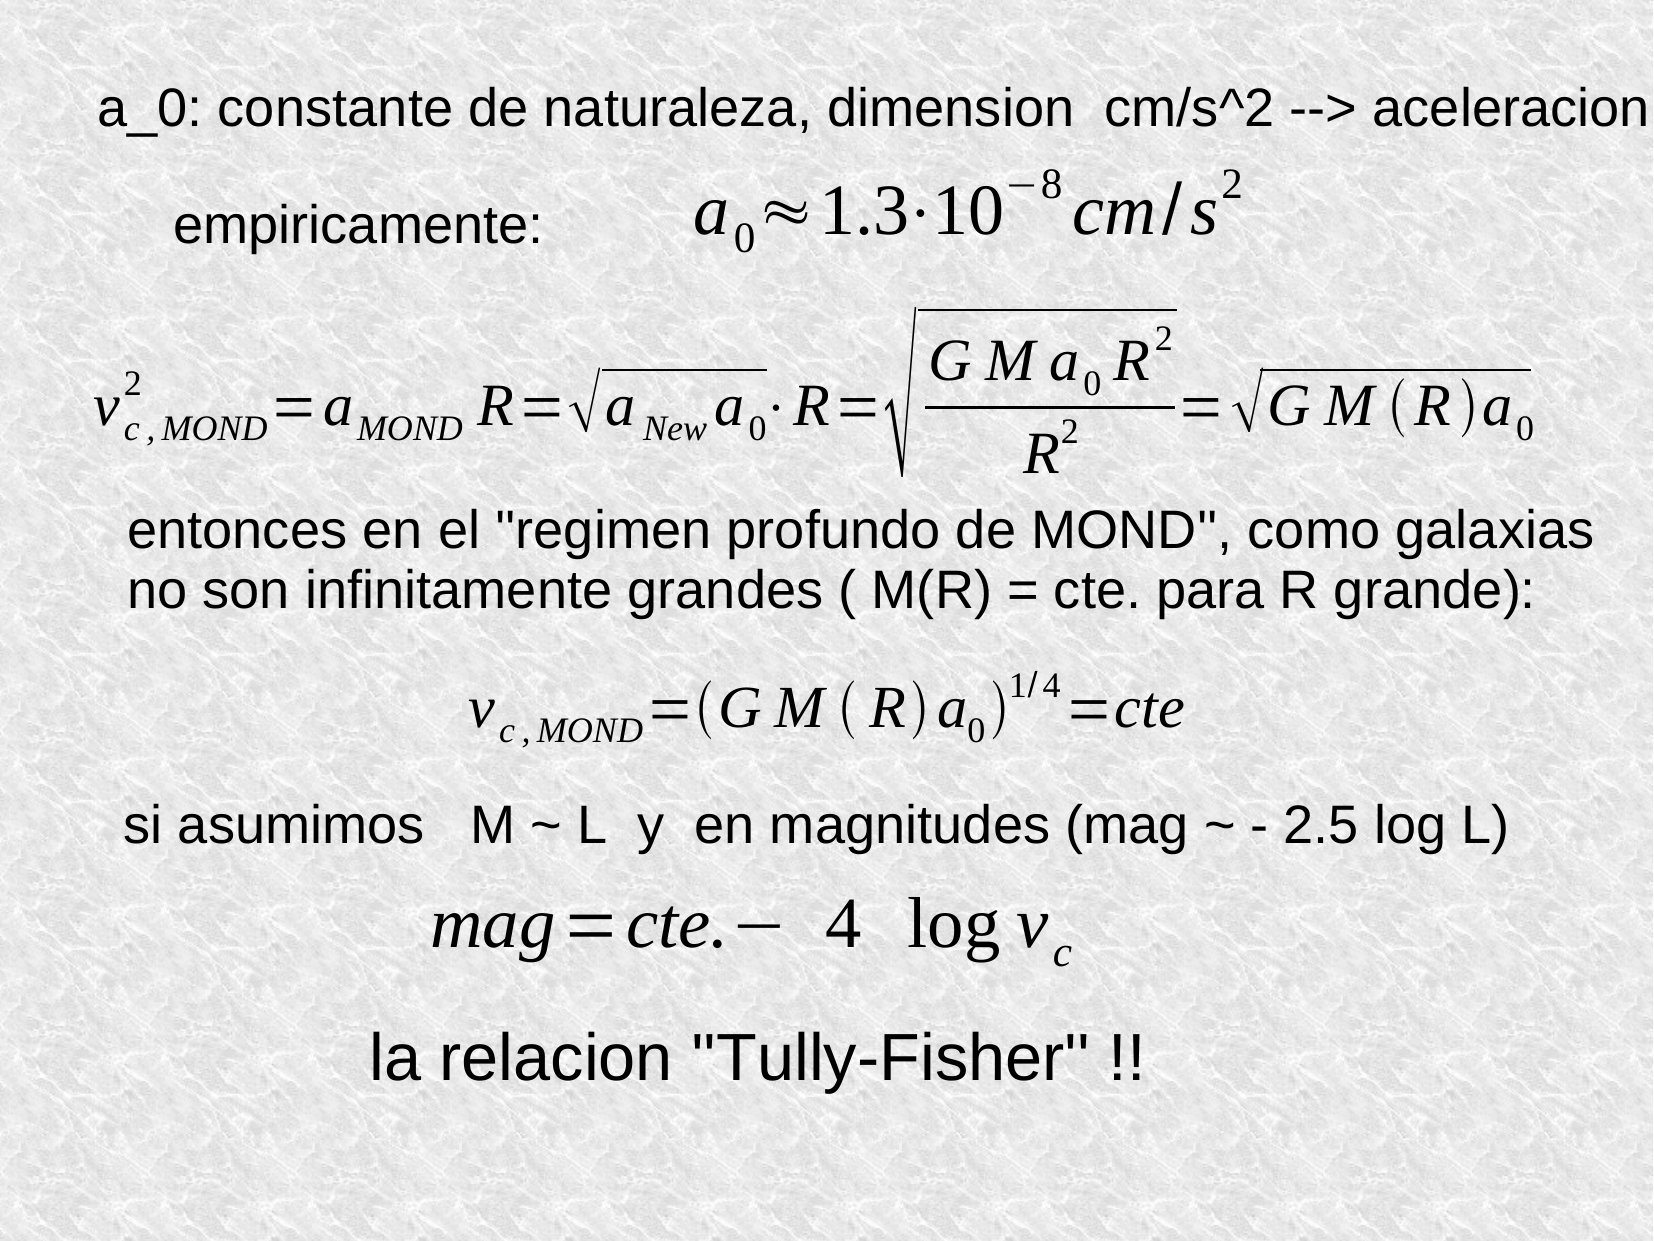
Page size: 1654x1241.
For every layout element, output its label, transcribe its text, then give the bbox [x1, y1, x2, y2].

chart [412, 885, 1088, 976]
text_box si asumimos M ~ L y en magnitudes (mag ~ - 2.5 log L) [109, 787, 1412, 868]
text_box la relacion ''Tully-Fisher'' !! [354, 1012, 1126, 1109]
text_box a_0: constante de naturaleza, dimension cm/s^2 --> aceleracion [82, 69, 1501, 151]
chart [450, 667, 1199, 751]
text_box entonces en el ''regimen profundo de MOND'', como galaxias no son infinitamente grandes ( M(R) = cte. para R grande): [112, 491, 1476, 638]
chart [75, 305, 1548, 488]
chart [675, 161, 1262, 263]
picture [0, 0, 1654, 1241]
text_box empiricamente: [158, 187, 526, 268]
